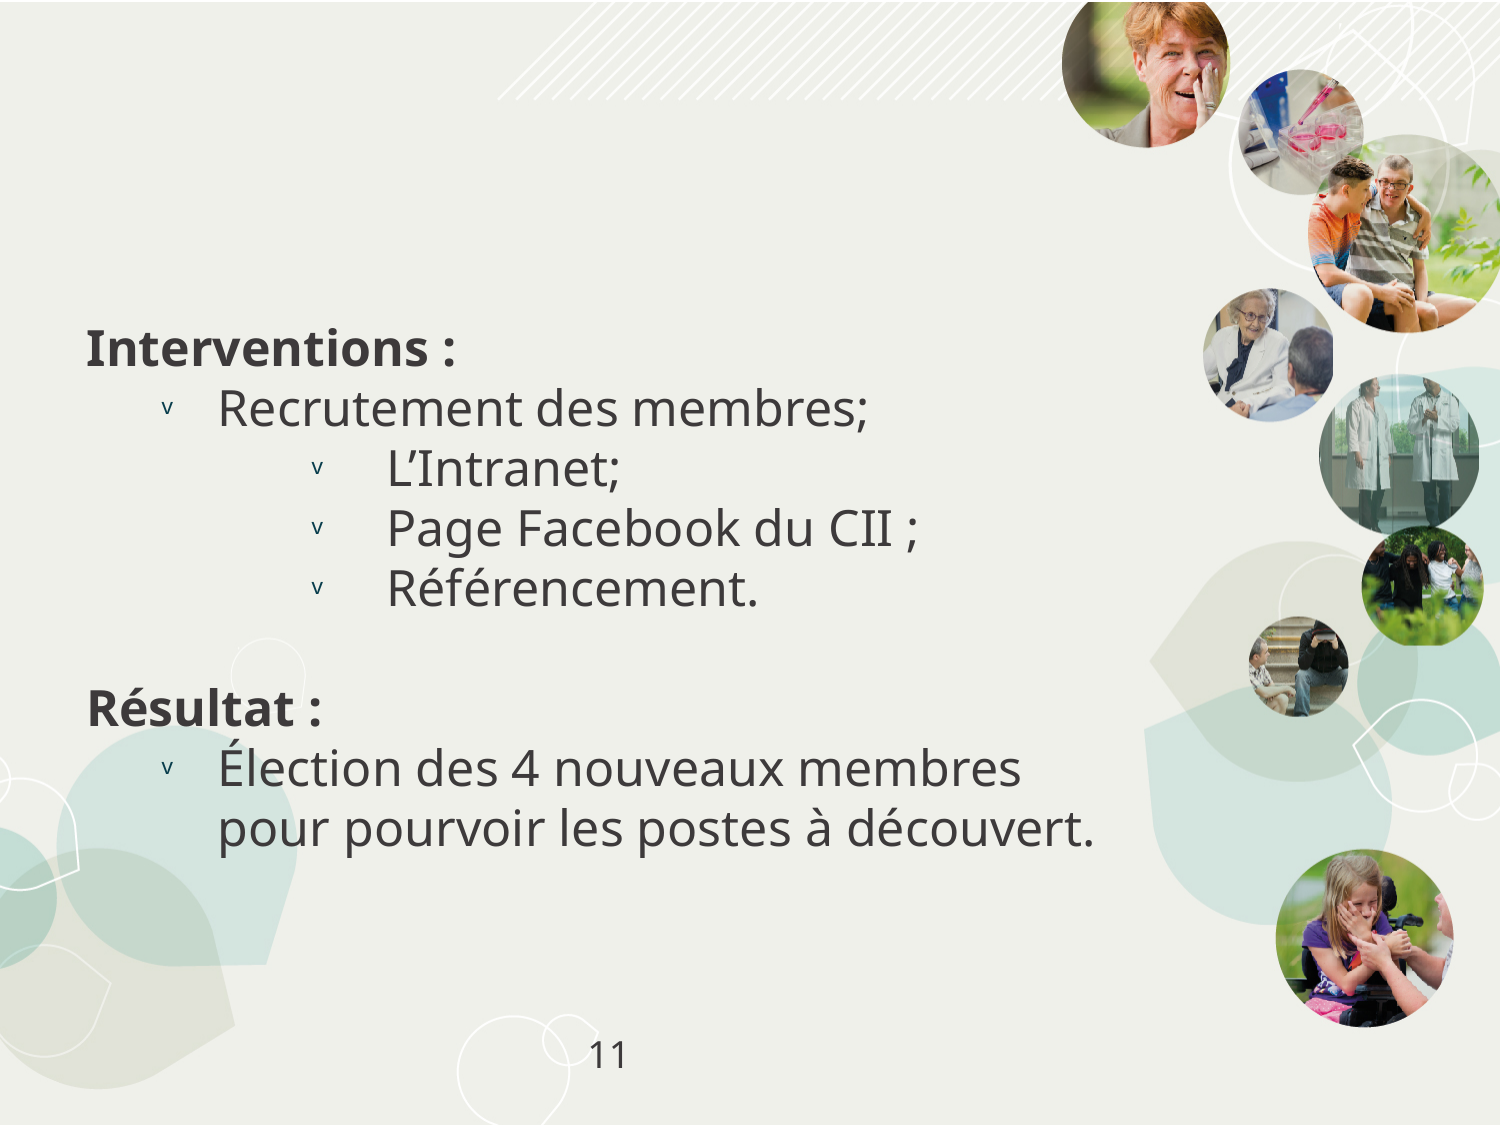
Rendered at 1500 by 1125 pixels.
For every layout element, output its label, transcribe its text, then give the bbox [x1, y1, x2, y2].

picture [0, 2, 1500, 1125]
slide_number <numéro> [572, 1023, 923, 1084]
text_box Interventions : Recrutement des membres; L’Intranet; Page Facebook du CII ; Référencement. Résultat : Élection des 4 nouveaux membres pour pourvoir les postes à découvert. [71, 308, 1140, 954]
